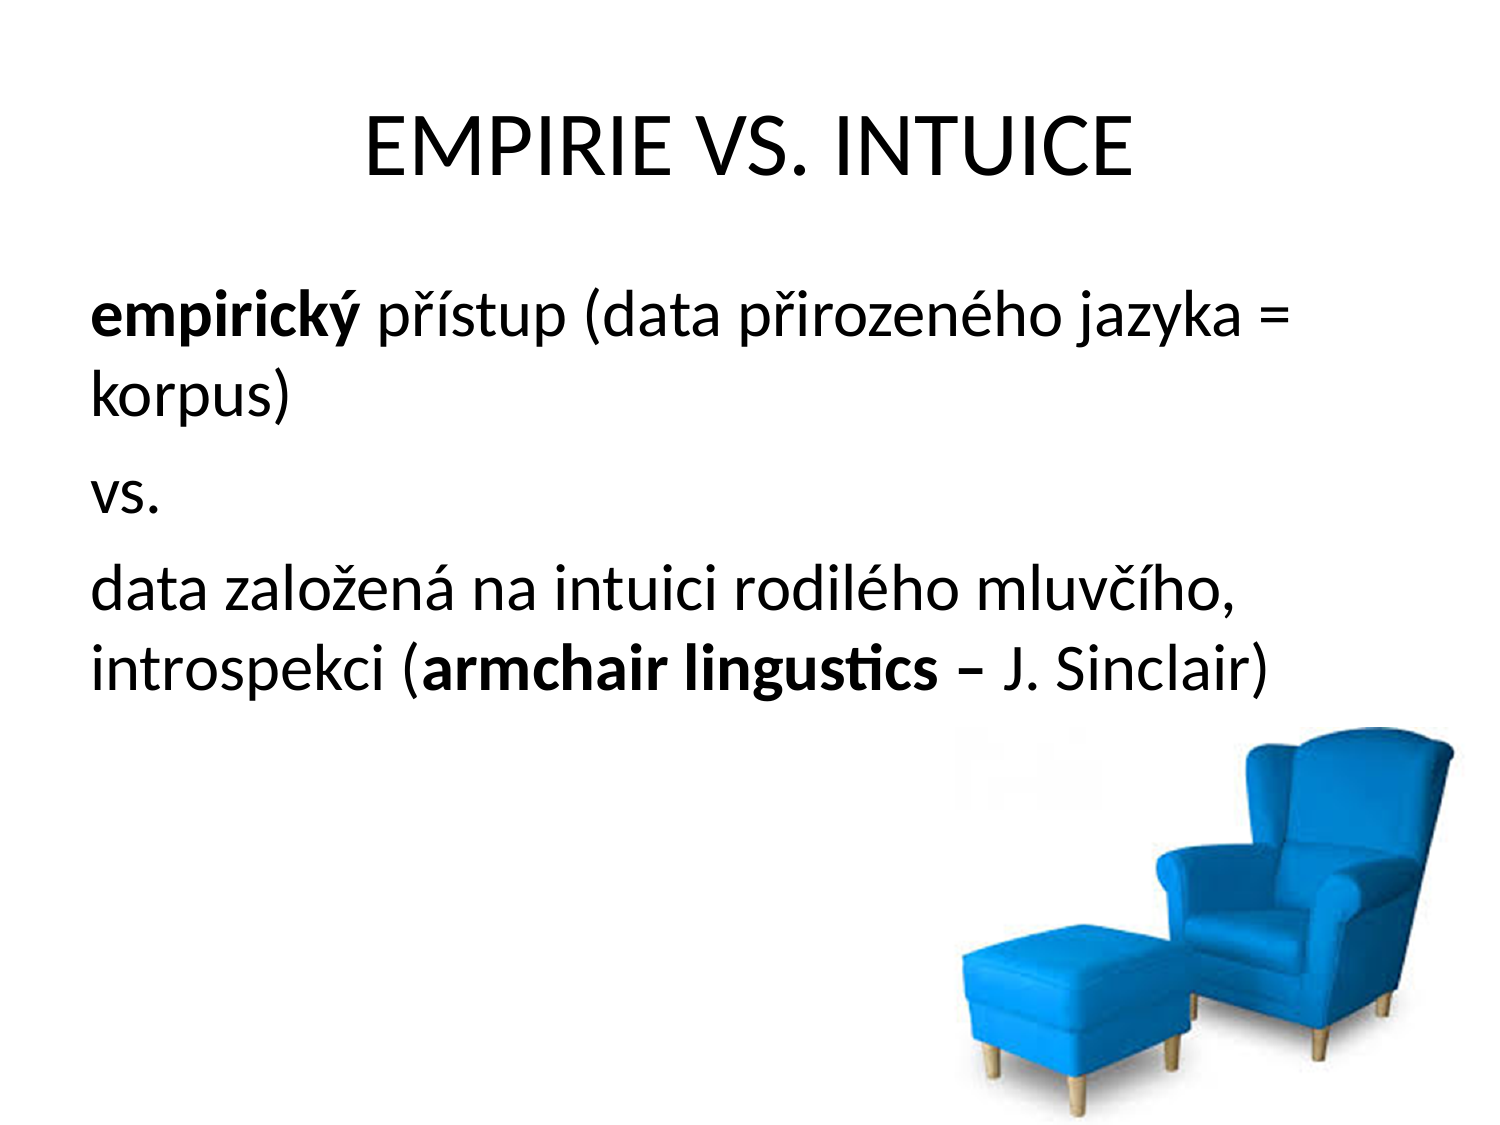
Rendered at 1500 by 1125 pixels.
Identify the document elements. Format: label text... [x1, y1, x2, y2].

picture [938, 727, 1470, 1125]
title EMPIRIE VS. INTUICE [75, 45, 1426, 233]
list empirický přístup (data přirozeného jazyka = korpus) vs. data založená na intuici rodilého mluvčího, introspekci (armchair lingustics – J. Sinclair) [75, 262, 1426, 1005]
